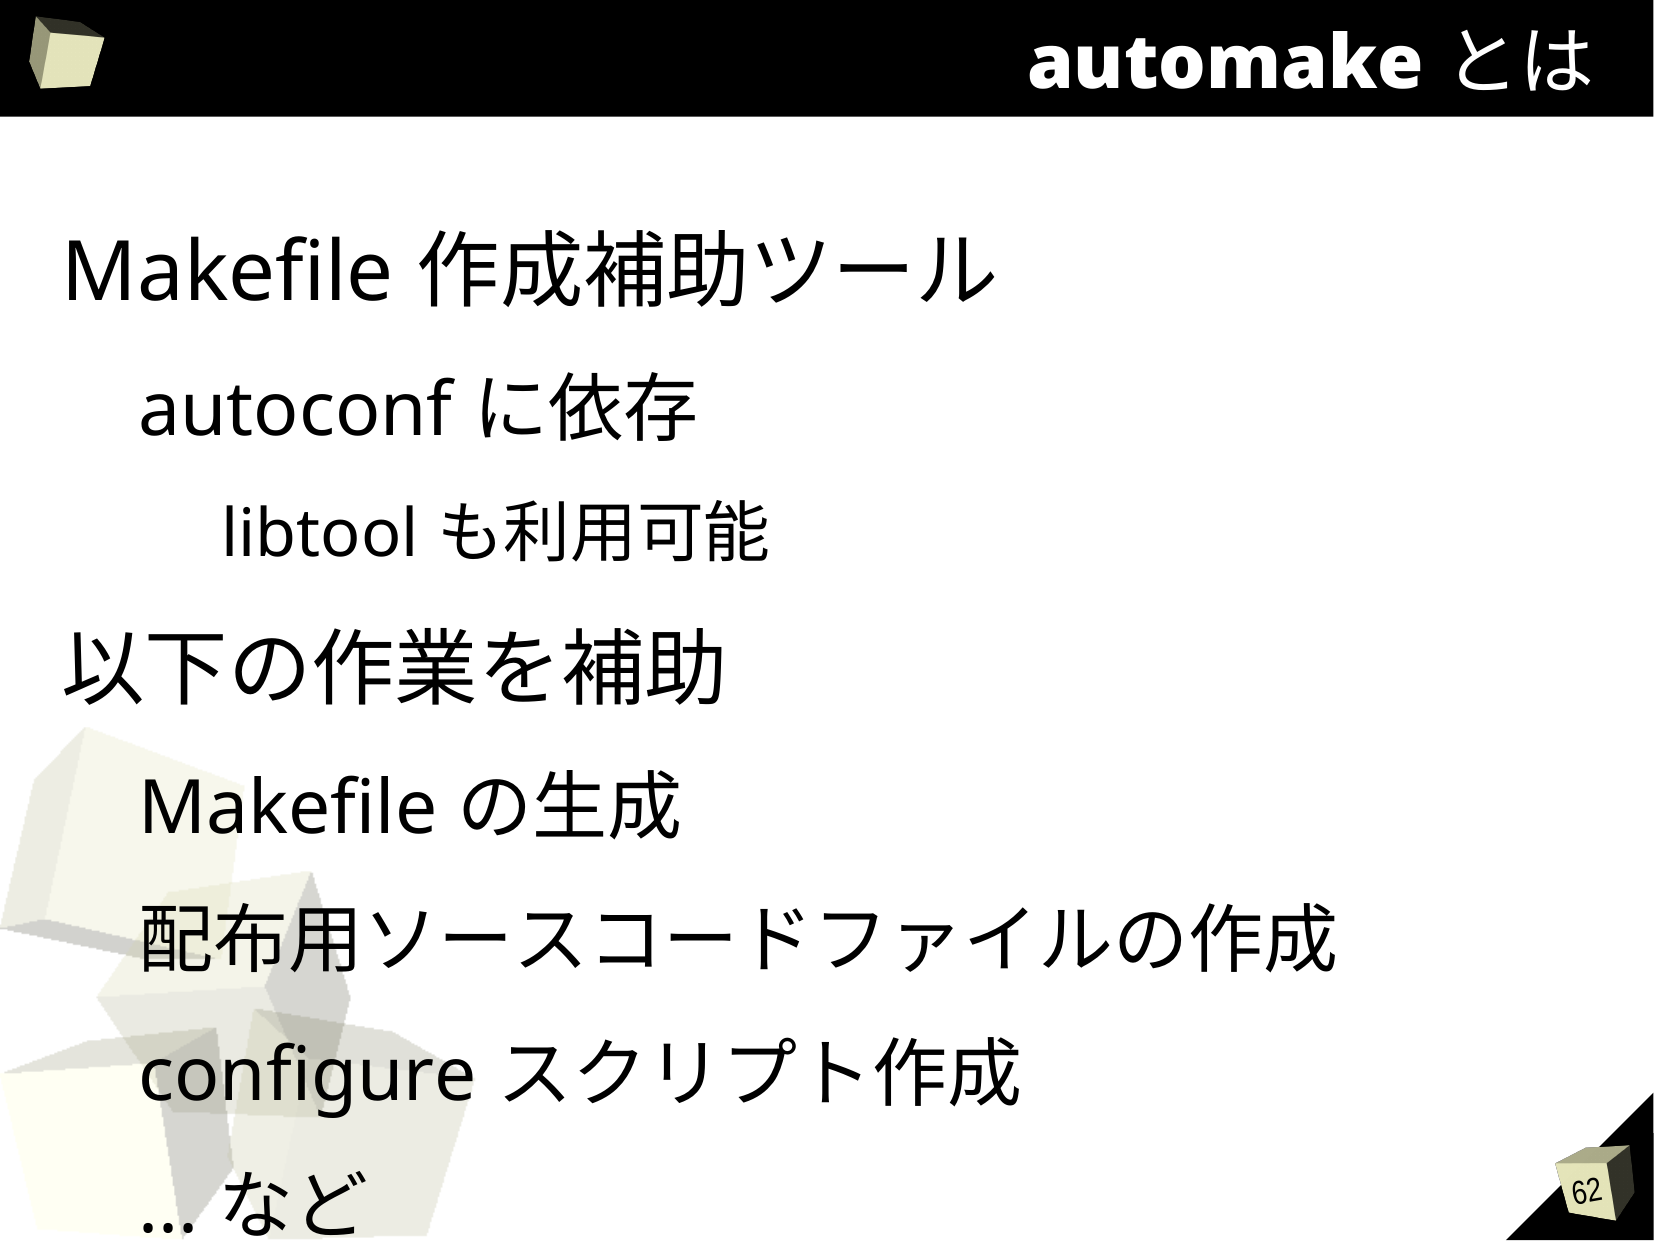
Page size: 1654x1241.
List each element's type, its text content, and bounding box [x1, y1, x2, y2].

picture [0, 726, 477, 1241]
title automakeとは [118, 0, 1595, 119]
picture [248, 1219, 265, 1230]
list Makefile作成補助ツール autoconfに依存 libtoolも利用可能 以下の作業を補助 Makefileの生成 配布用ソースコードファイルの作成 configureスクリプト作成 ...など [44, 177, 1611, 1214]
